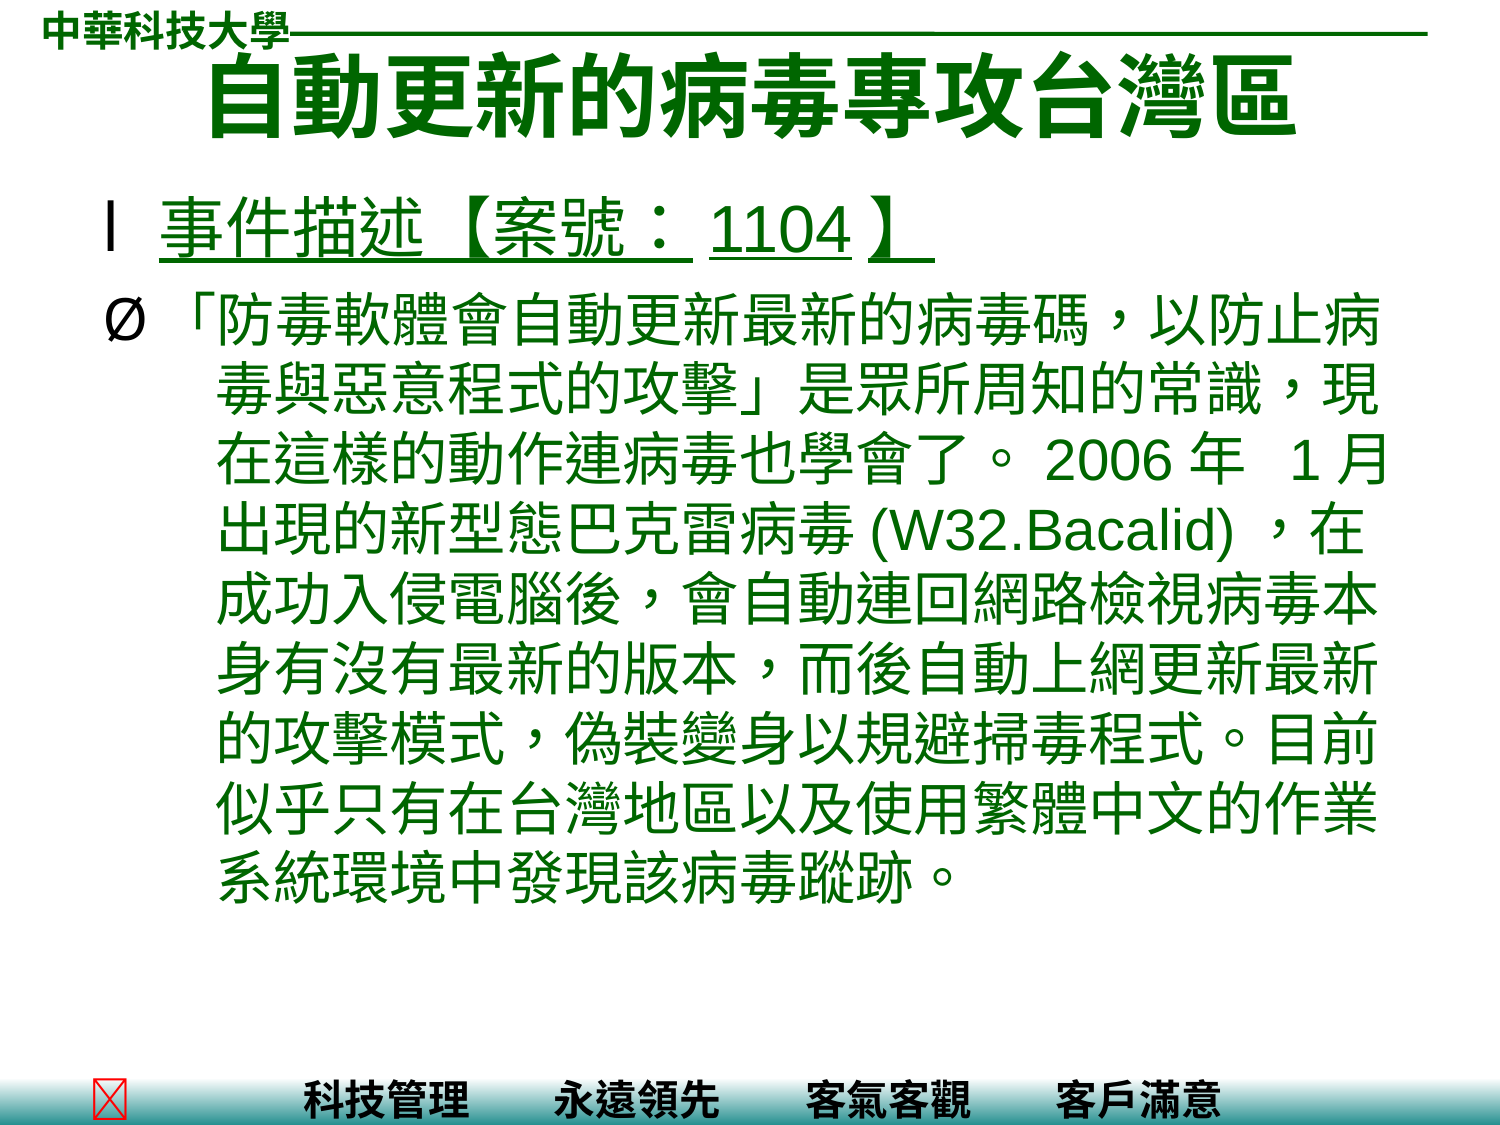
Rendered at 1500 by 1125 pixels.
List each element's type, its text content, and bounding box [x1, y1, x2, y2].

title 自動更新的病毒專攻台灣區 [75, 0, 1426, 188]
list 事件描述【案號：1104】 「防毒軟體會自動更新最新的病毒碼，以防止病毒與惡意程式的攻擊」是眾所周知的常識，現在這樣的動作連病毒也學會了。2006年 1月出現的新型態巴克雷病毒(W32.Bacalid)，在成功入侵電腦後，會自動連回網路檢視病毒本身有沒有最新的版本，而後自動上網更新最新的攻擊模式，偽裝變身以規避掃毒程式。目前似乎只有在台灣地區以及使用繁體中文的作業系統環境中發現該病毒蹤跡。 [87, 162, 1438, 1088]
